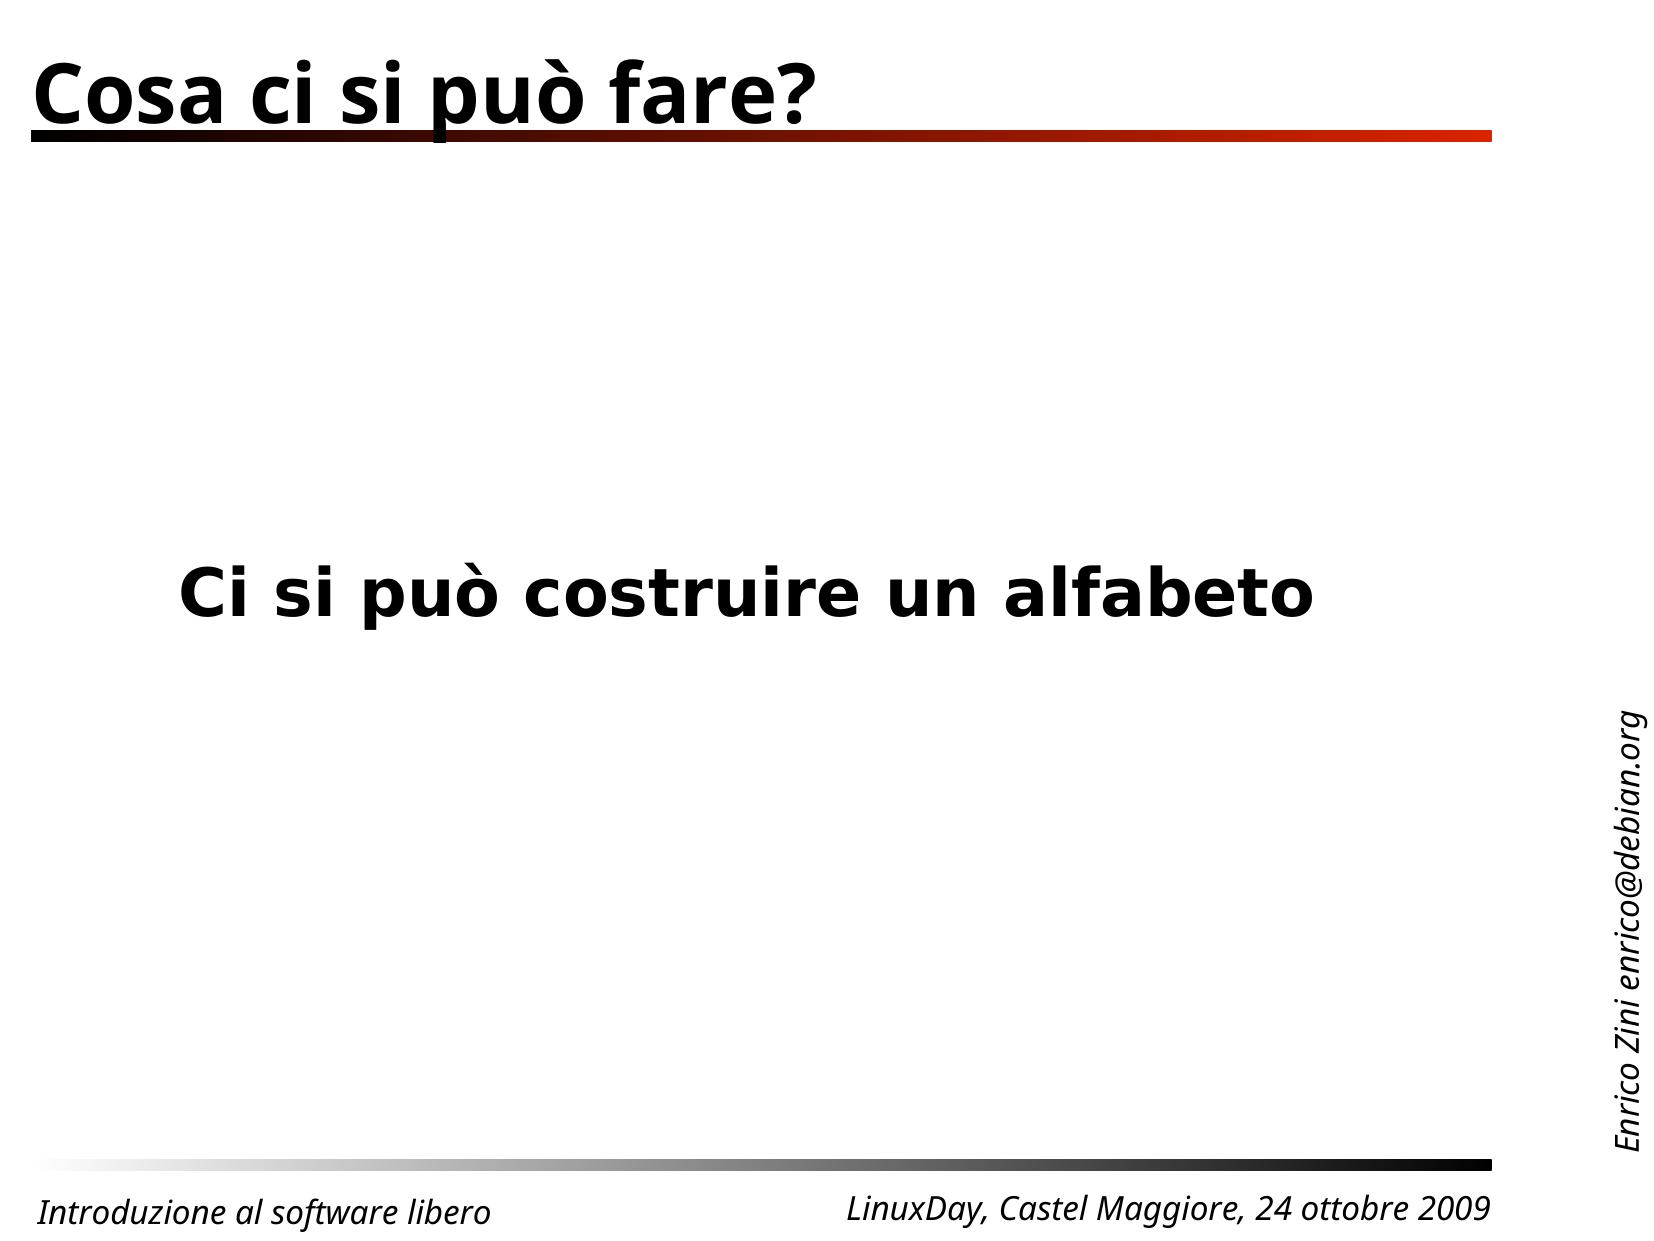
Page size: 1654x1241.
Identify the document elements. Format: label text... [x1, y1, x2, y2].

text_box Ci si può costruire un alfabeto [178, 554, 1330, 632]
text_box Cosa ci si può fare? [31, 34, 1438, 168]
